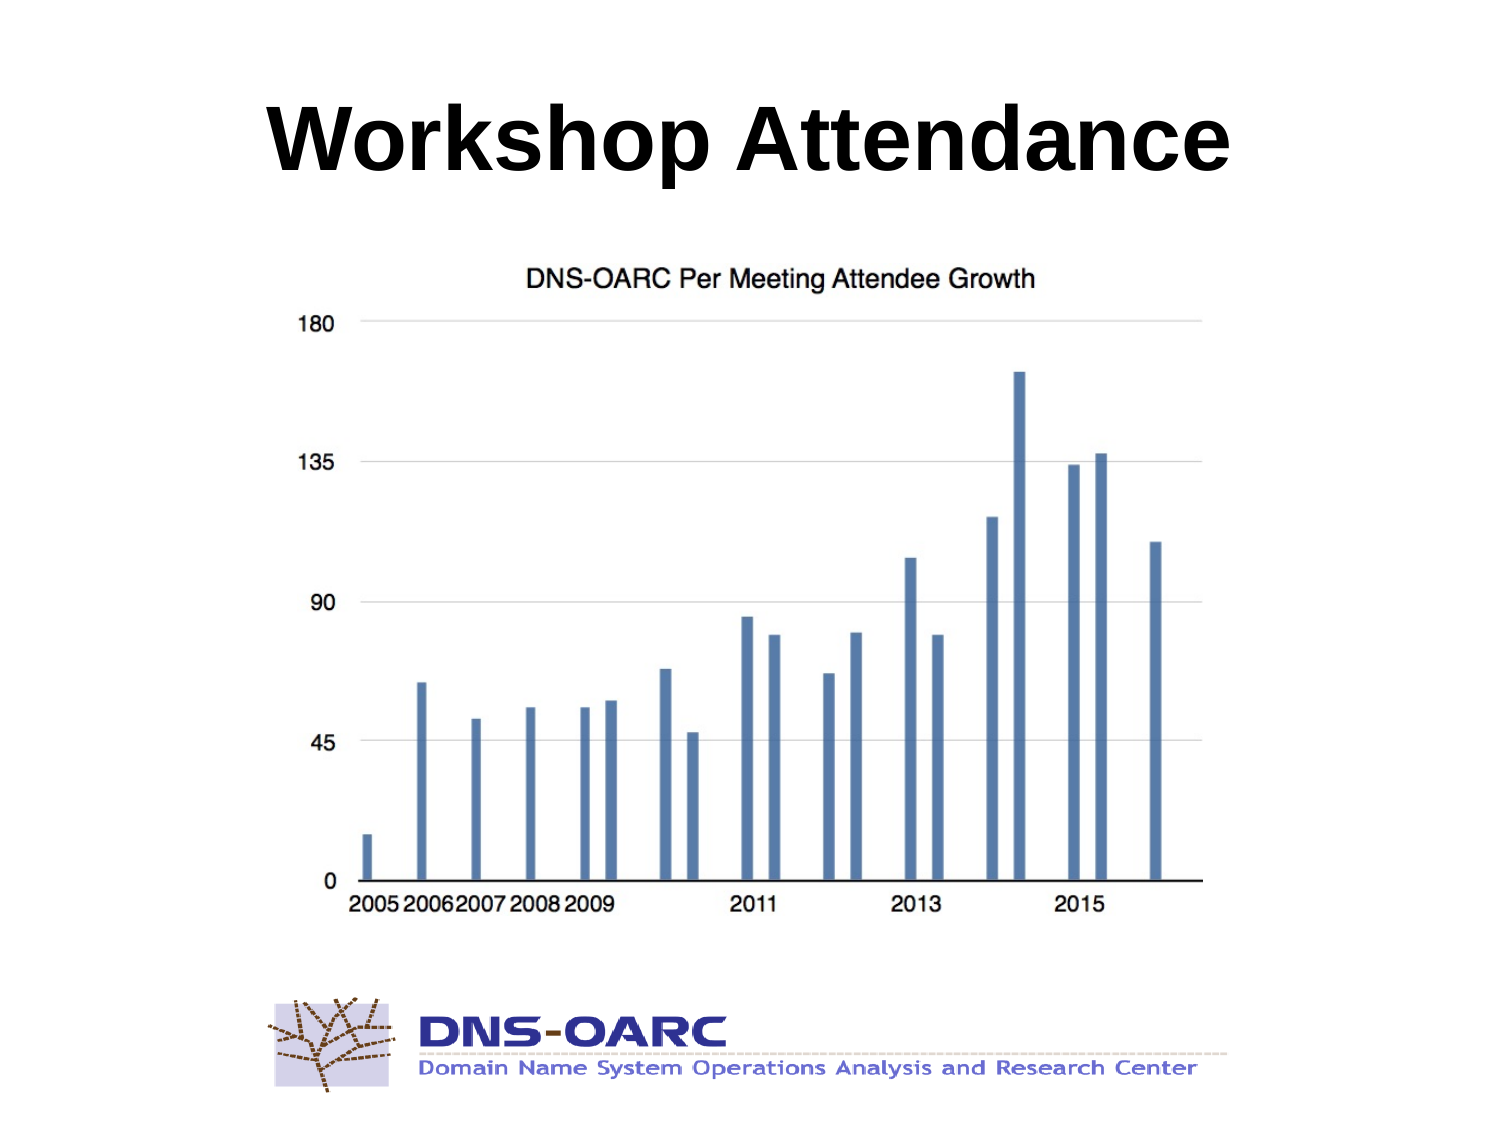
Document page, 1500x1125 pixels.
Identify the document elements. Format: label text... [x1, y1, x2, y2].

picture [214, 991, 1259, 1099]
title Workshop Attendance [75, 44, 1425, 233]
picture [297, 263, 1203, 916]
